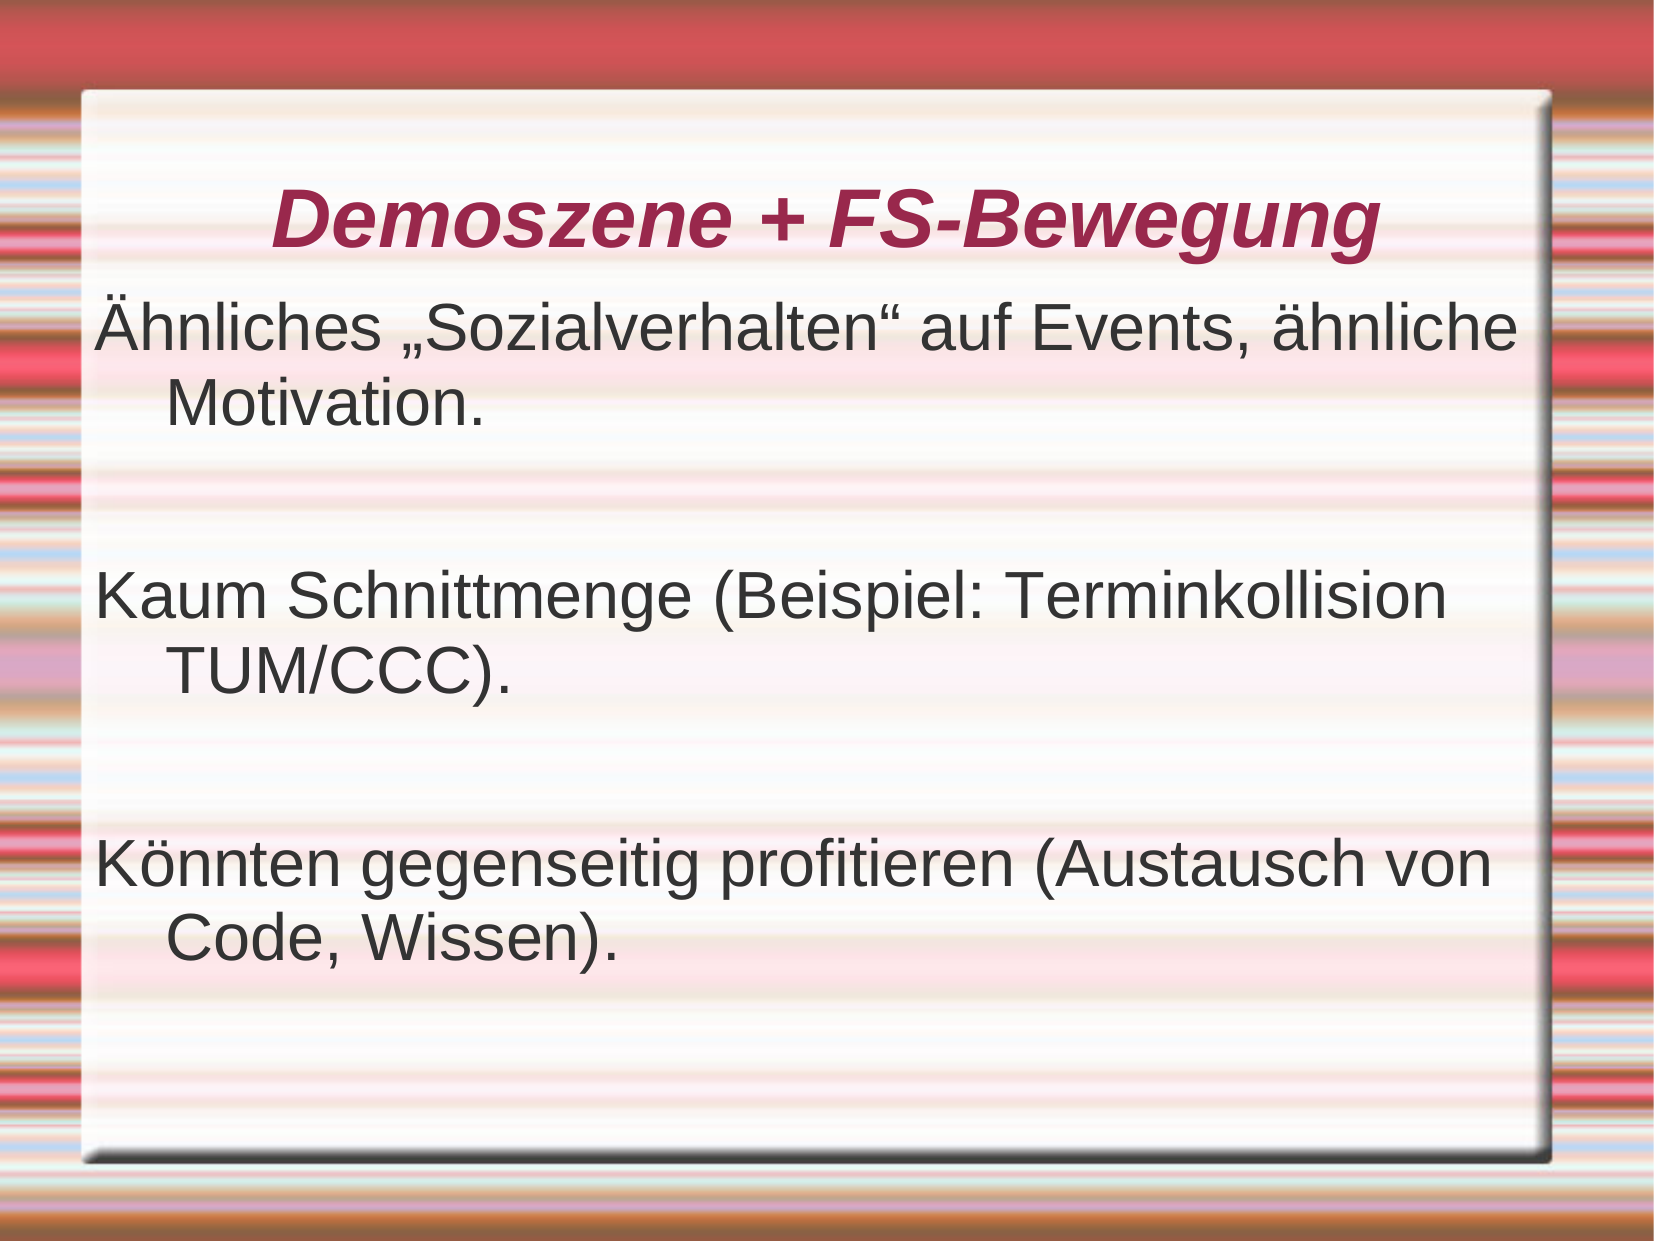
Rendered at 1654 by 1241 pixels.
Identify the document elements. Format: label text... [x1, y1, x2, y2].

title Demoszene + FS-Bewegung [121, 114, 1534, 290]
picture [0, 0, 1654, 1241]
list Ähnliches „Sozialverhalten“ auf Events, ähnliche Motivation. Kaum Schnittmenge (Beispiel: Terminkollision TUM/CCC). Könnten gegenseitig profitieren (Austausch von Code, Wissen). [82, 290, 1571, 976]
